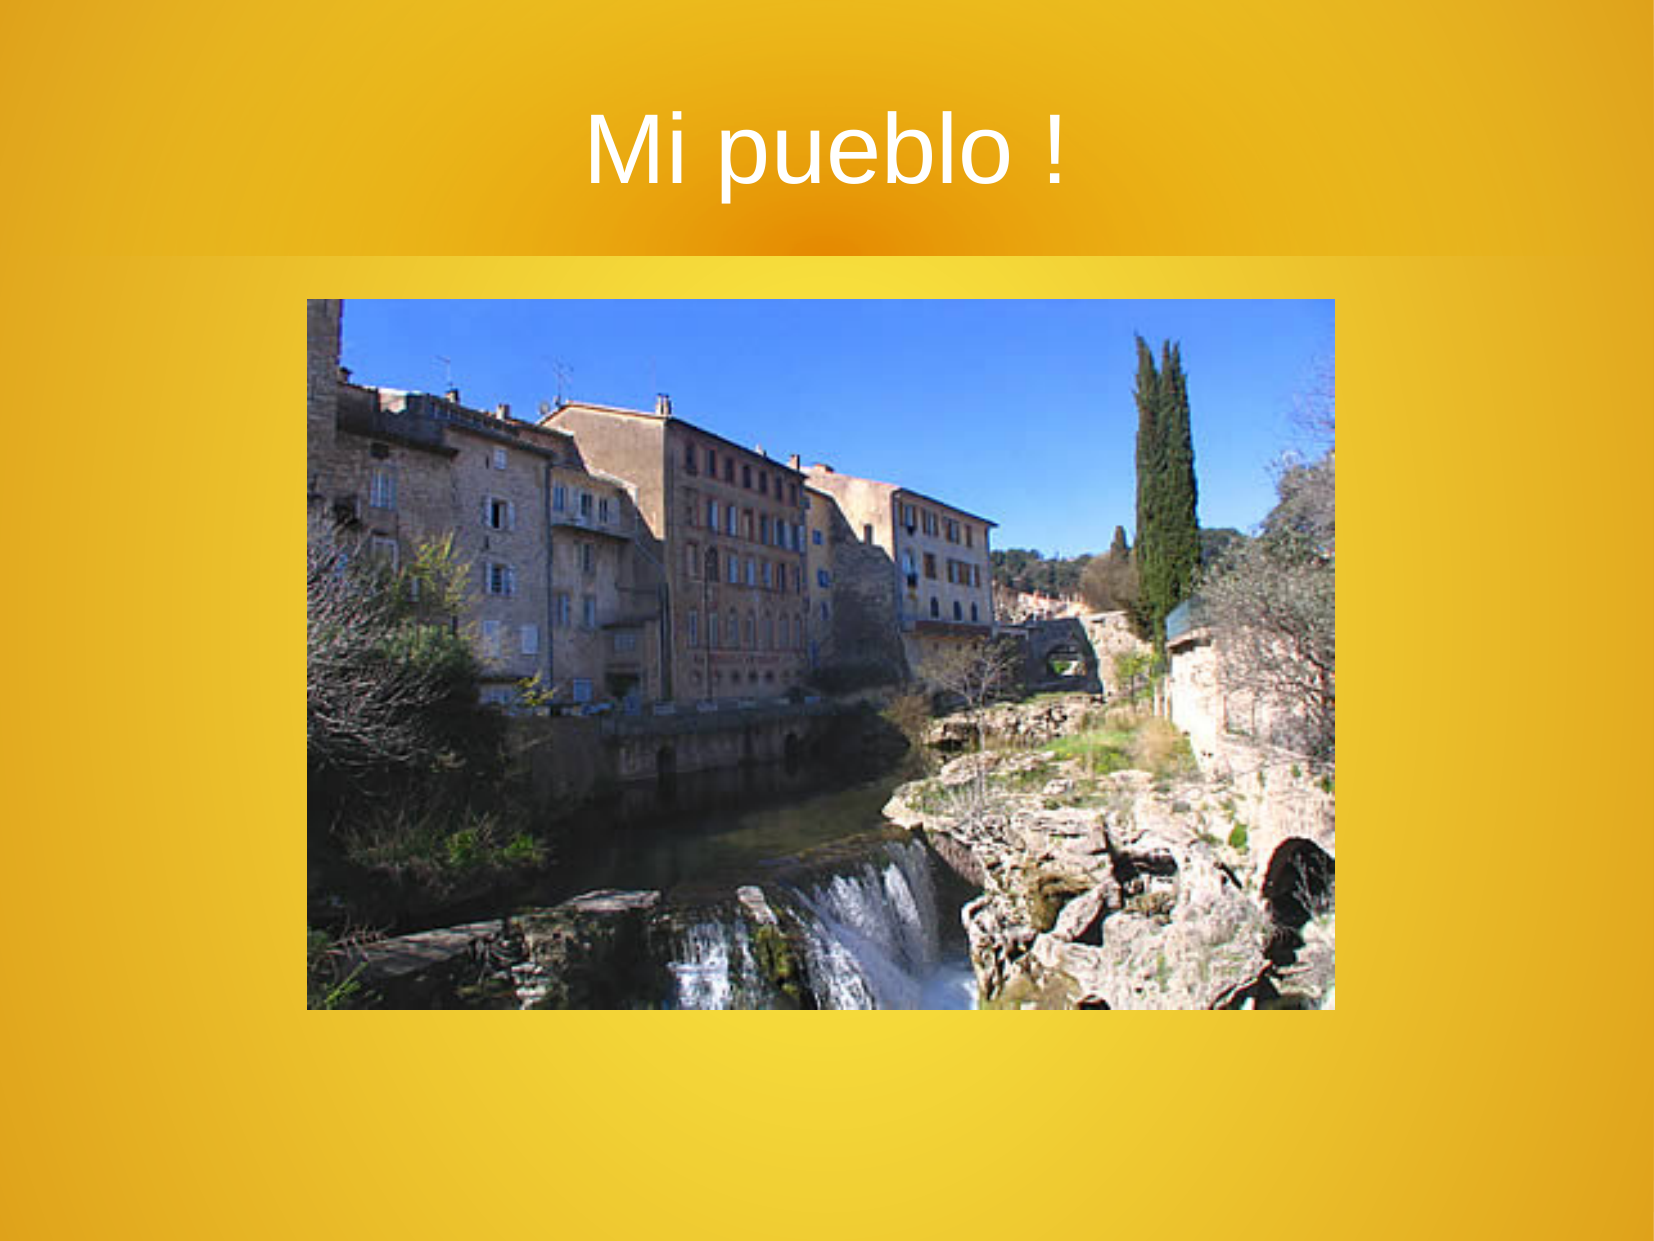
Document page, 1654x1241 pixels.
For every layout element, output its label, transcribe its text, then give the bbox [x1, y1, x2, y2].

title Mi pueblo ! [82, 47, 1571, 252]
text_box [82, 290, 1571, 1010]
picture [307, 299, 1335, 1010]
